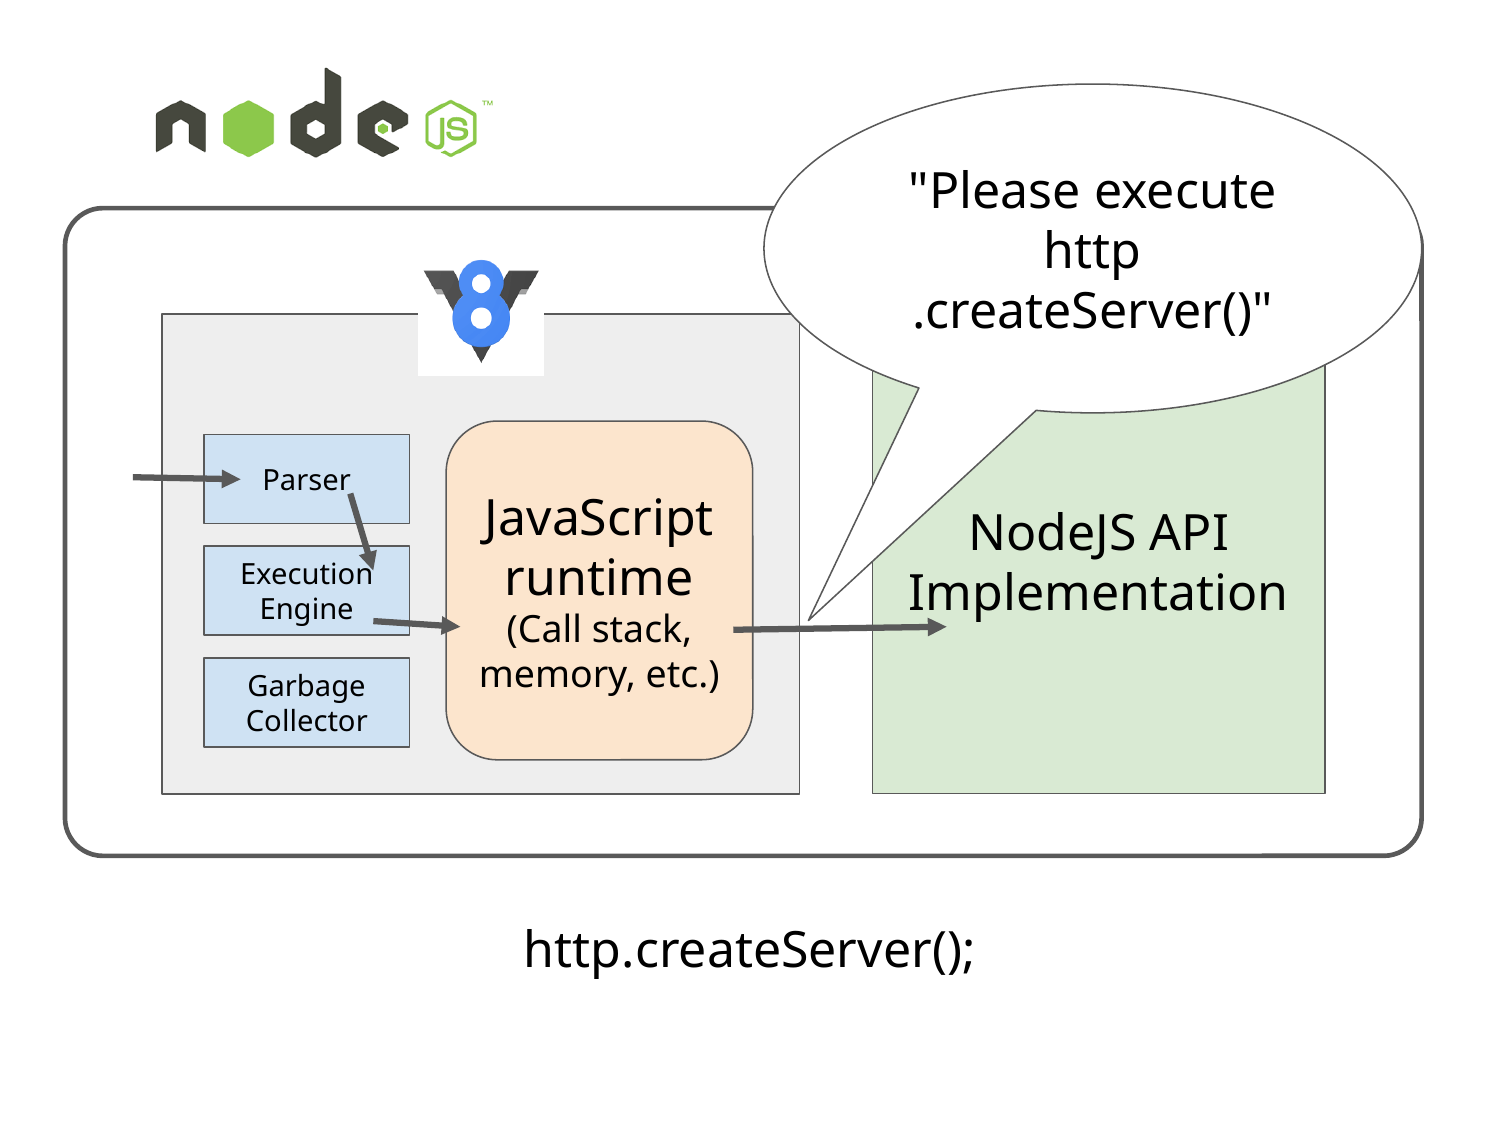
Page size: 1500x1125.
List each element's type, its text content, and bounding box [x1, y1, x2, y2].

text_box "Please execute http .createServer()" [763, 84, 1422, 621]
text_box NodeJS API Implementation [872, 371, 918, 484]
text_box NodeJS API Implementation [872, 365, 1326, 794]
text_box JavaScript runtime (Call stack, memory, etc.) [446, 421, 753, 760]
text_box [161, 481, 800, 794]
picture [132, 53, 501, 179]
text_box Execution Engine [204, 545, 410, 635]
text_box http.createServer(); [240, 902, 1260, 1026]
text_box [161, 314, 800, 626]
picture [418, 249, 544, 376]
text_box Garbage Collector [204, 658, 410, 748]
text_box Parser [204, 434, 410, 524]
